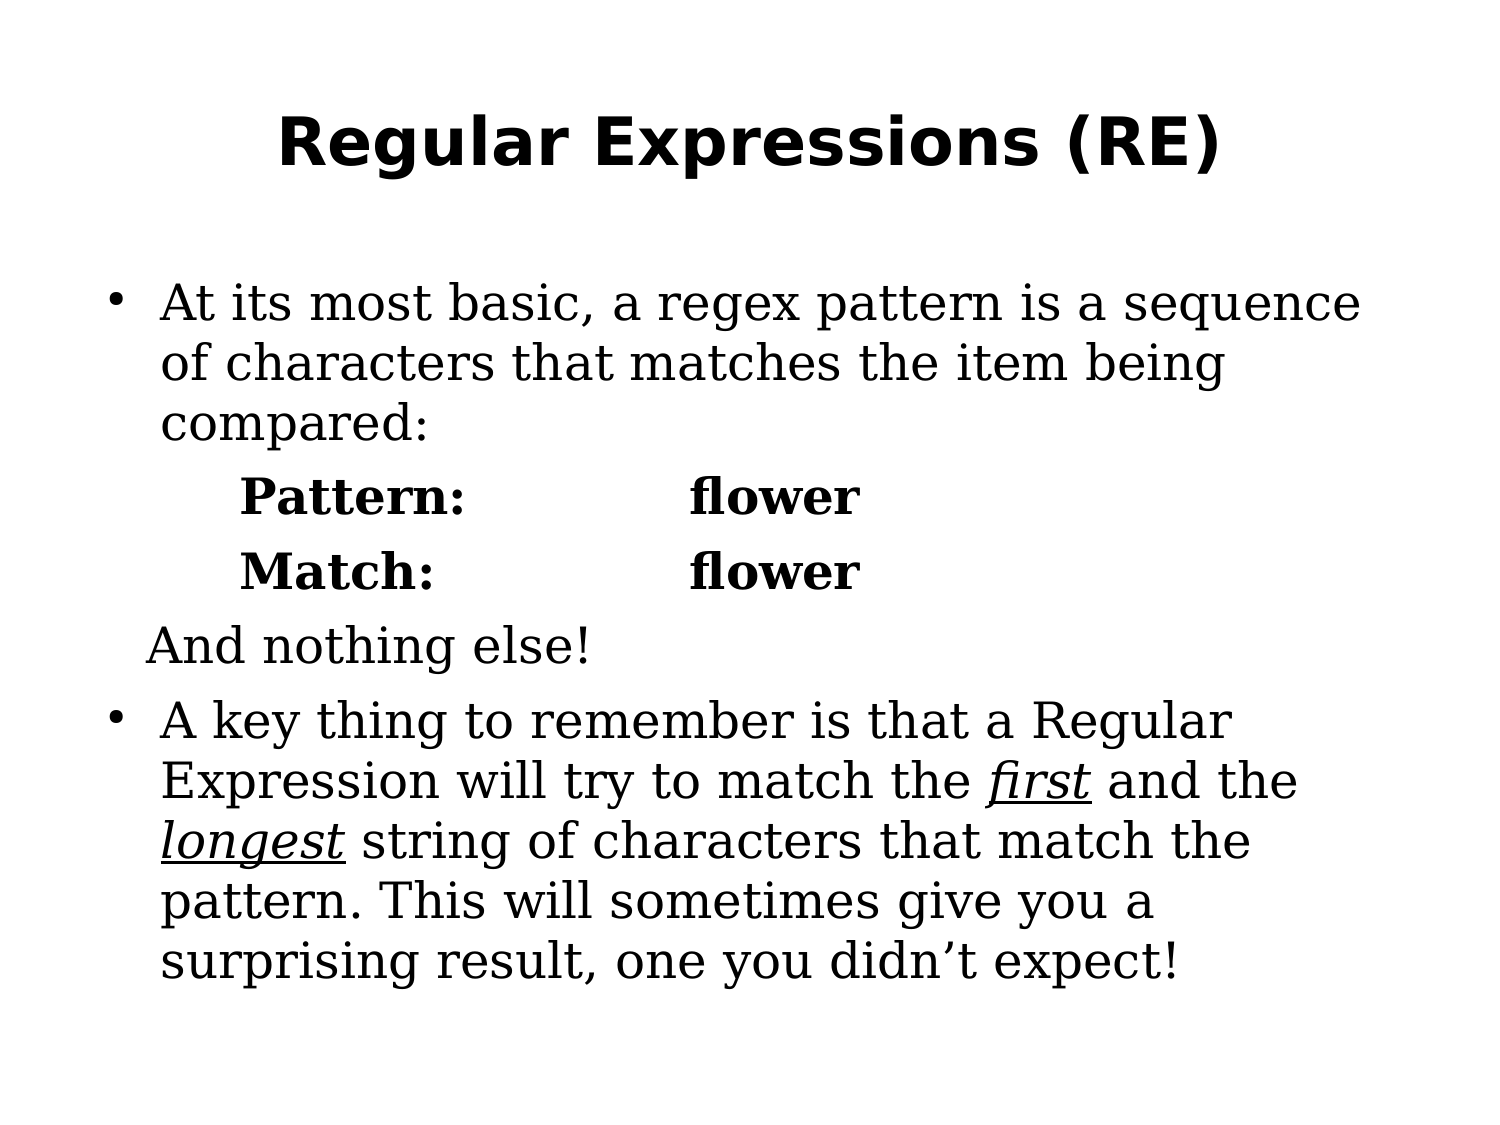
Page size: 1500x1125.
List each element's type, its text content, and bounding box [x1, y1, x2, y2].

title Regular Expressions (RE) [75, 45, 1426, 233]
list At its most basic, a regex pattern is a sequence of characters that matches the item being compared: Pattern: flower Match: flower And nothing else! A key thing to remember is that a Regular Expression will try to match the first and the longest string of characters that match the pattern. This will sometimes give you a surprising result, one you didn’t expect! [75, 262, 1426, 1006]
